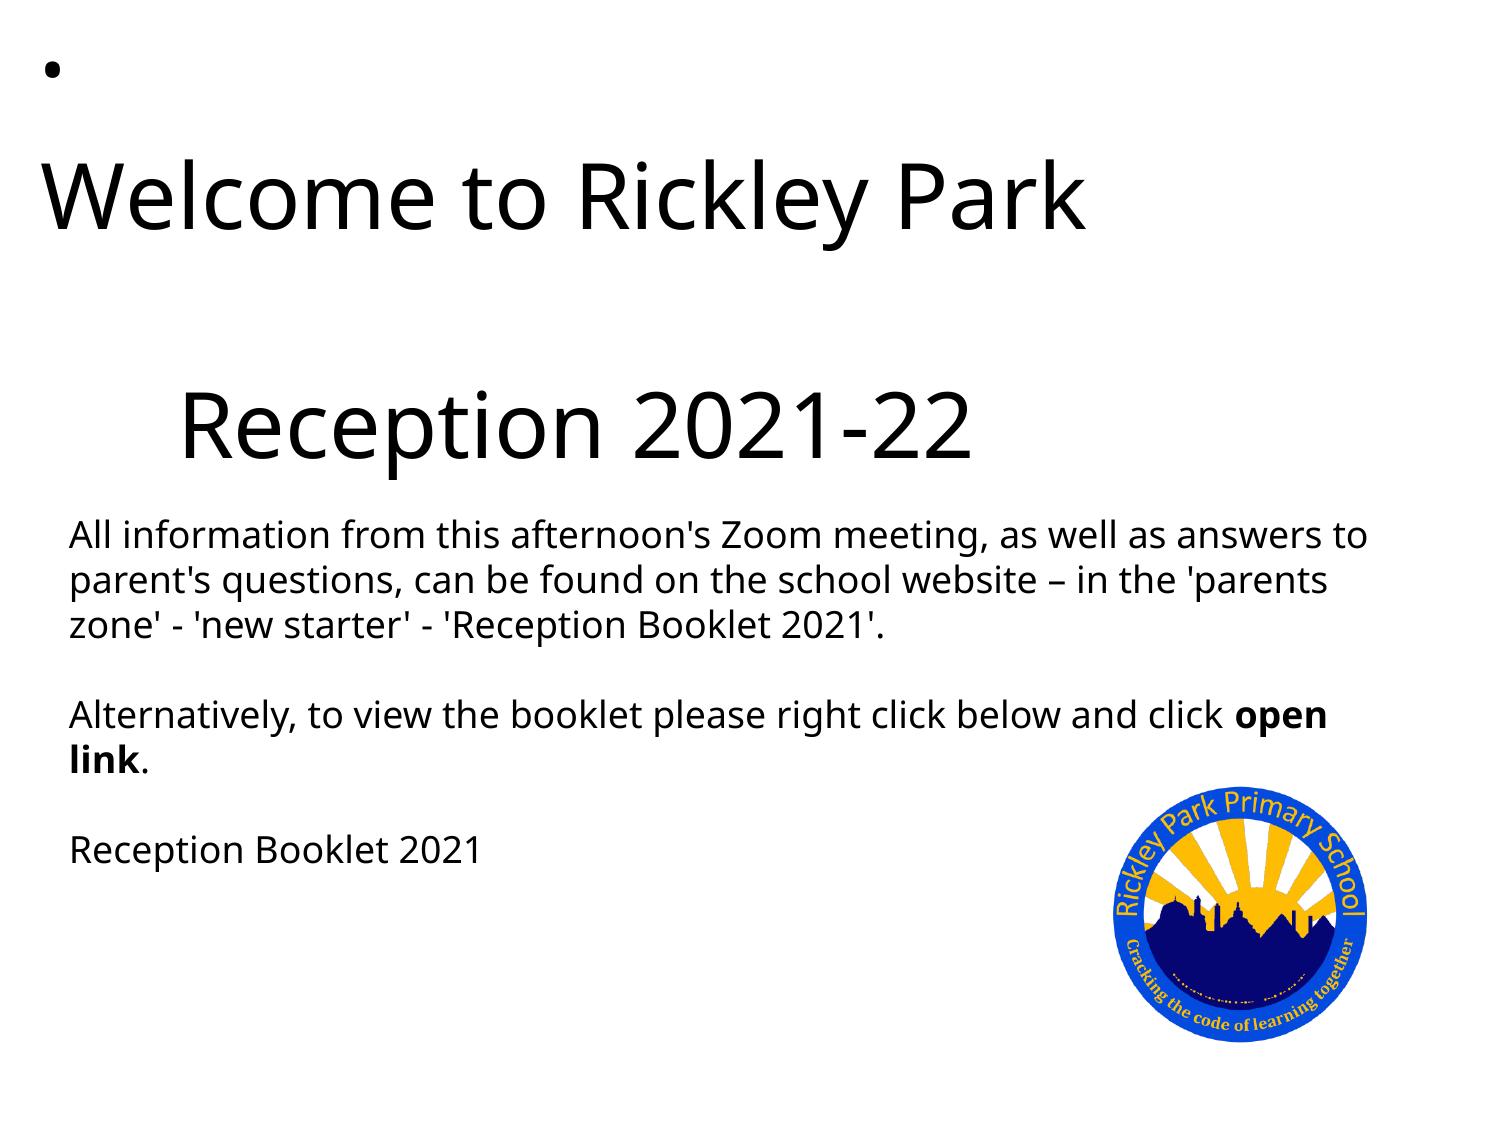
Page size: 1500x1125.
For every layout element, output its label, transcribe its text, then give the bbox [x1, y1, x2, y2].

text_box All information from this afternoon's Zoom meeting, as well as answers to parent's questions, can be found on the school website – in the 'parents zone' - 'new starter' - 'Reception Booklet 2021'. Alternatively, to view the booklet please right click below and click open link. Reception Booklet 2021 [54, 503, 1420, 882]
picture [1110, 882, 1369, 1045]
list Welcome to Rickley Park Reception 2021-22 [25, 16, 1284, 661]
